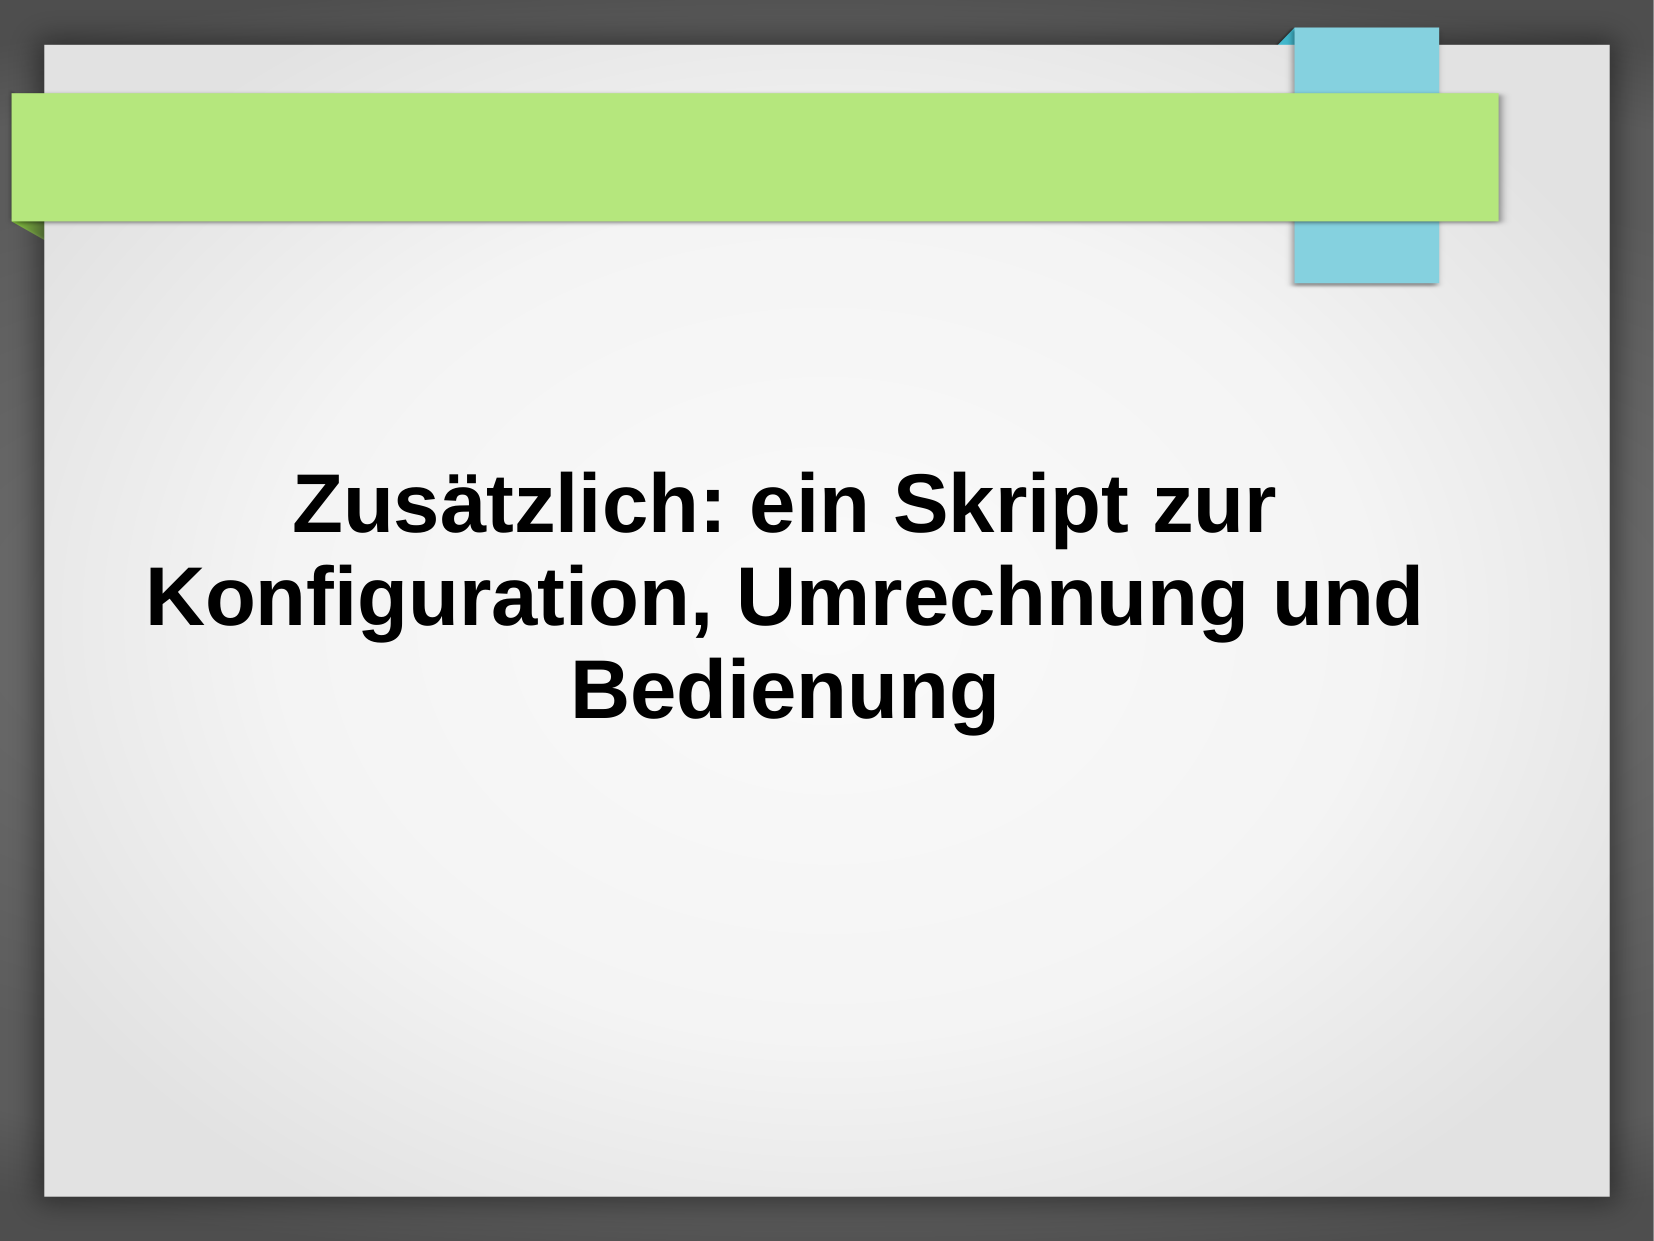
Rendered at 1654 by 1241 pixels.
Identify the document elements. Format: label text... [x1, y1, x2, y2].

picture [0, 0, 1654, 1241]
subtitle Zusätzlich: ein Skript zur Konfiguration, Umrechnung und Bedienung [82, 94, 1489, 1099]
